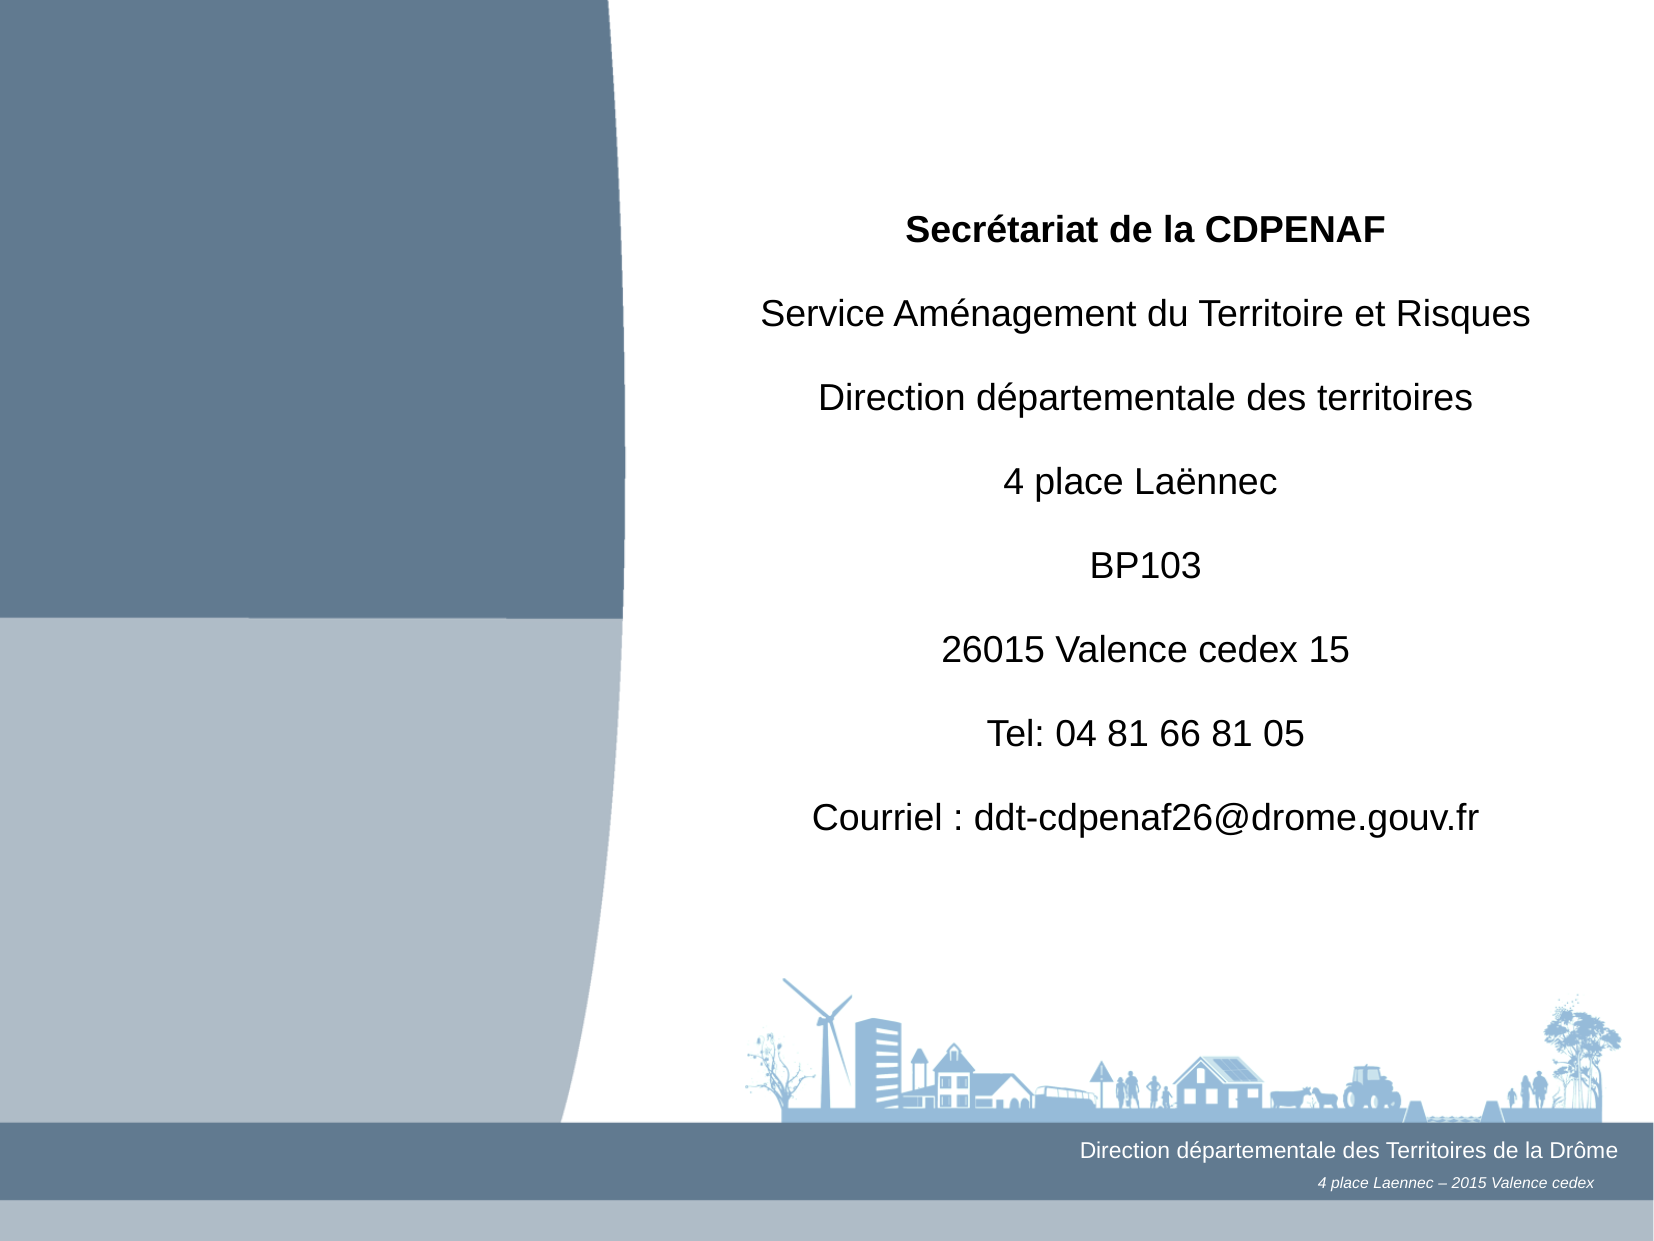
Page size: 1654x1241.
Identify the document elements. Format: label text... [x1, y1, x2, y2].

text_box Secrétariat de la CDPENAF Service Aménagement du Territoire et Risques Direction départementale des territoires 4 place Laënnec BP103 26015 Valence cedex 15 Tel: 04 81 66 81 05 Courriel : ddt-cdpenaf26@drome.gouv.fr [720, 137, 1571, 910]
